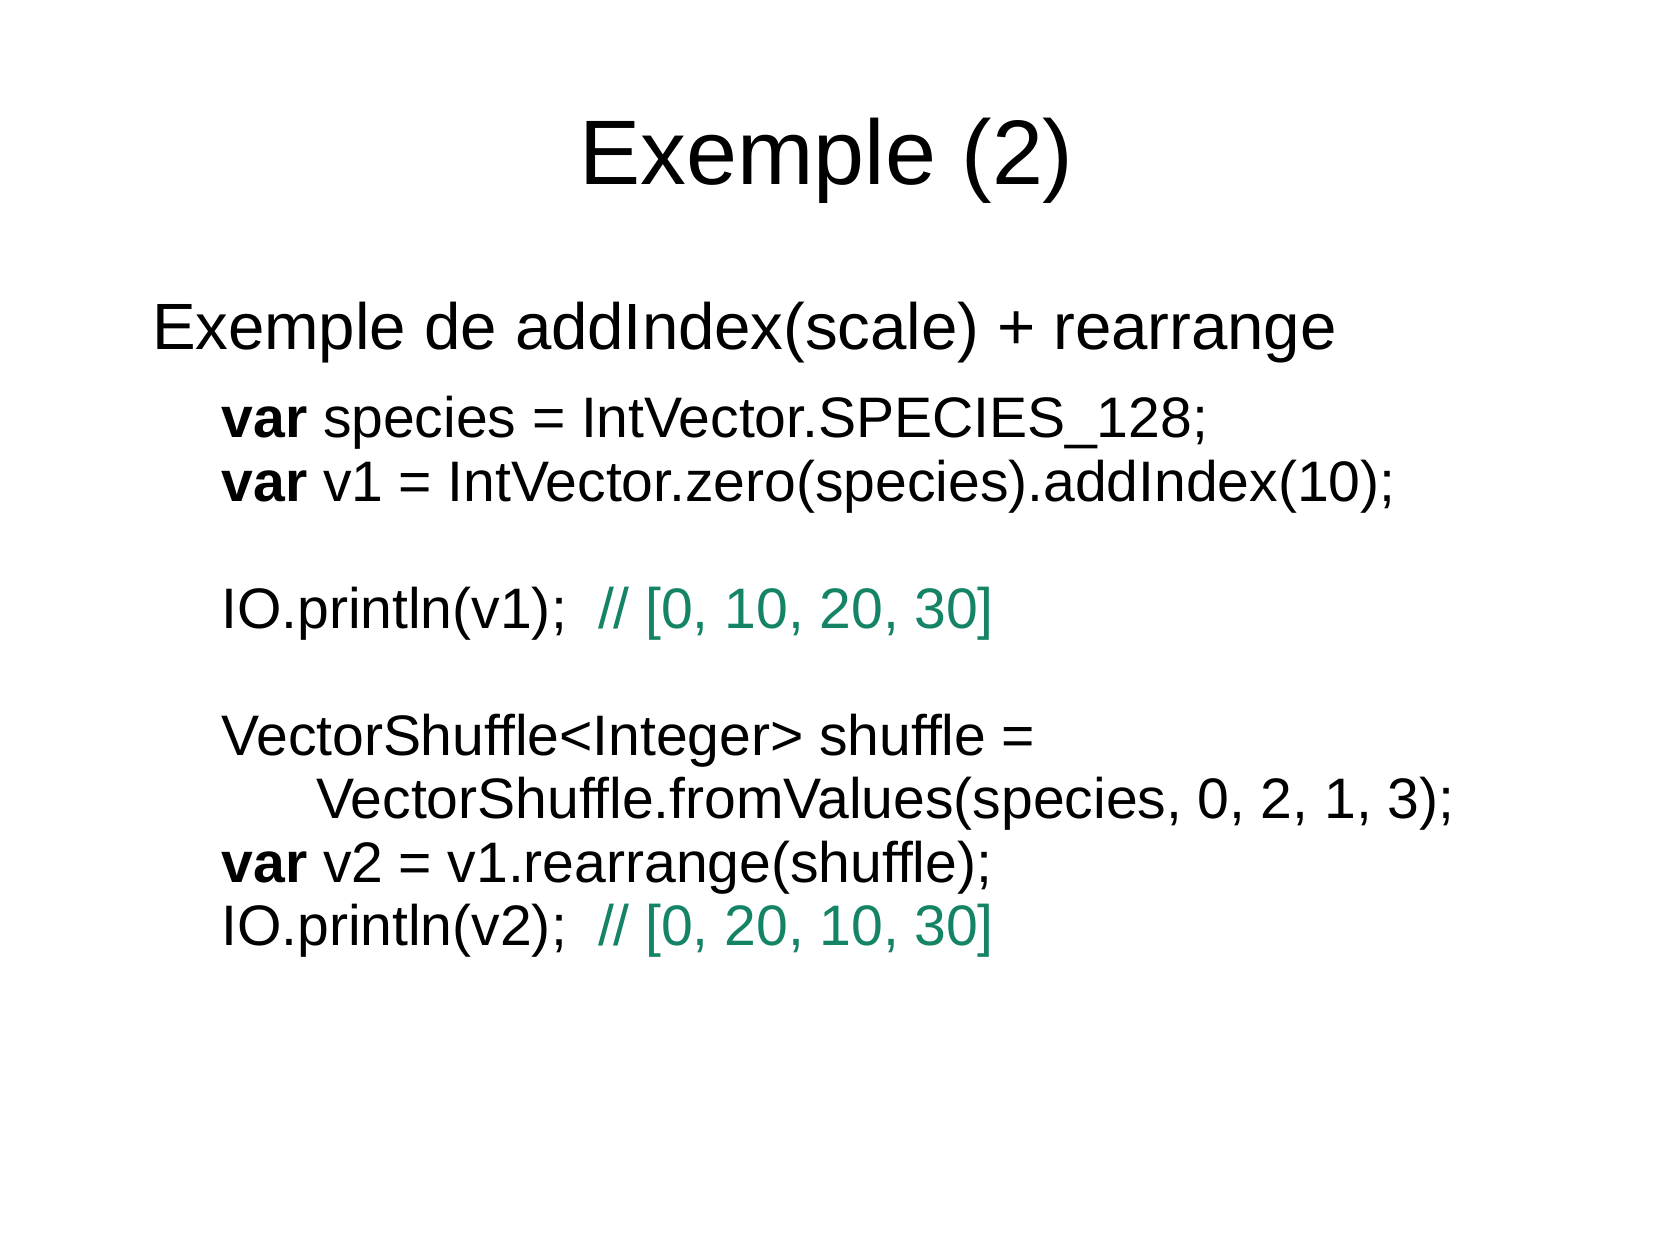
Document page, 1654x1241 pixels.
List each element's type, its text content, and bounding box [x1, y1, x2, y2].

list Exemple de addIndex(scale) + rearrange var species = IntVector.SPECIES_128; var v1 = IntVector.zero(species).addIndex(10); IO.println(v1); // [0, 10, 20, 30] VectorShuffle<Integer> shuffle = VectorShuffle.fromValues(species, 0, 2, 1, 3); var v2 = v1.rearrange(shuffle); IO.println(v2); // [0, 20, 10, 30] [82, 290, 1571, 1156]
title Exemple (2) [82, 49, 1571, 257]
